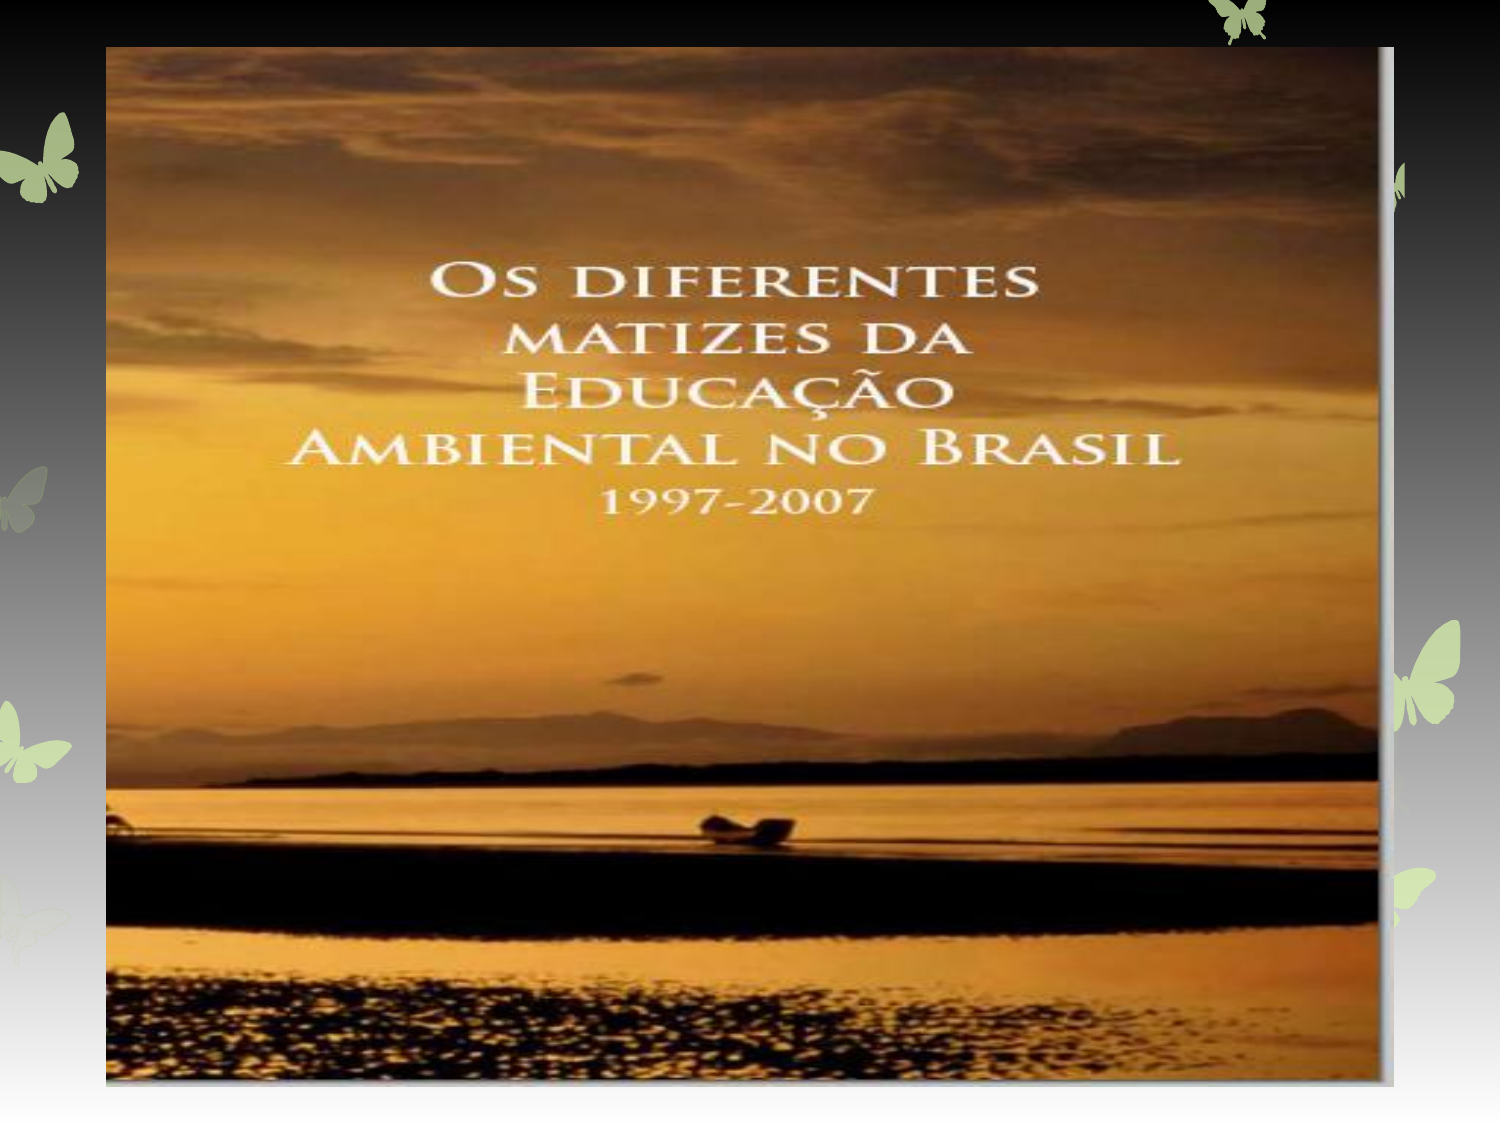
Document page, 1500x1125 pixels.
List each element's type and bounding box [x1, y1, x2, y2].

picture [106, 47, 1394, 1087]
